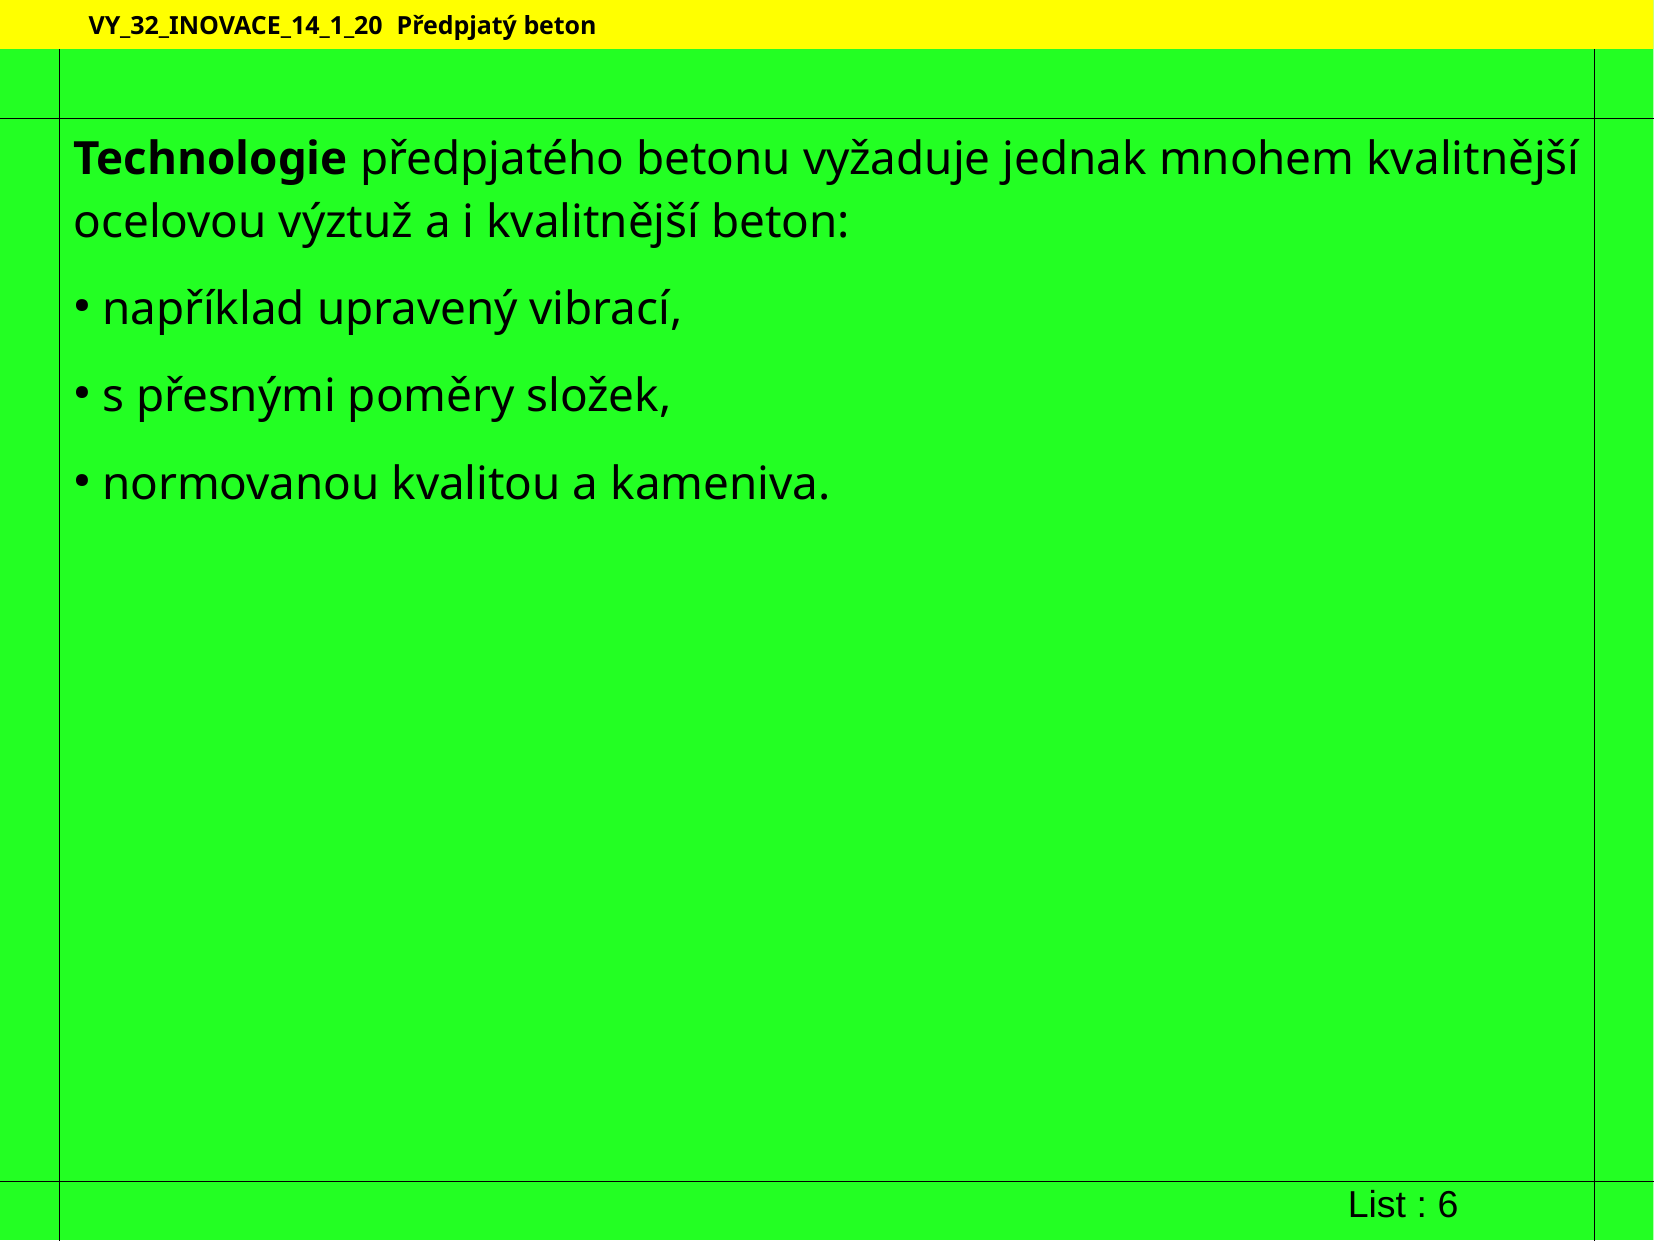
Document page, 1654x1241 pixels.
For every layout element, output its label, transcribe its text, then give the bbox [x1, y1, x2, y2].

text_box List : <číslo> [1357, 1176, 1599, 1241]
text_box Technologie předpjatého betonu vyžaduje jednak mnohem kvalitnější ocelovou výztuž a i kvalitnější beton: například upravený vibrací, s přesnými poměry složek, normovanou kvalitou a kameniva. [59, 118, 1595, 1182]
text_box VY_32_INOVACE_14_1_20 Předpjatý beton [0, 0, 1654, 47]
